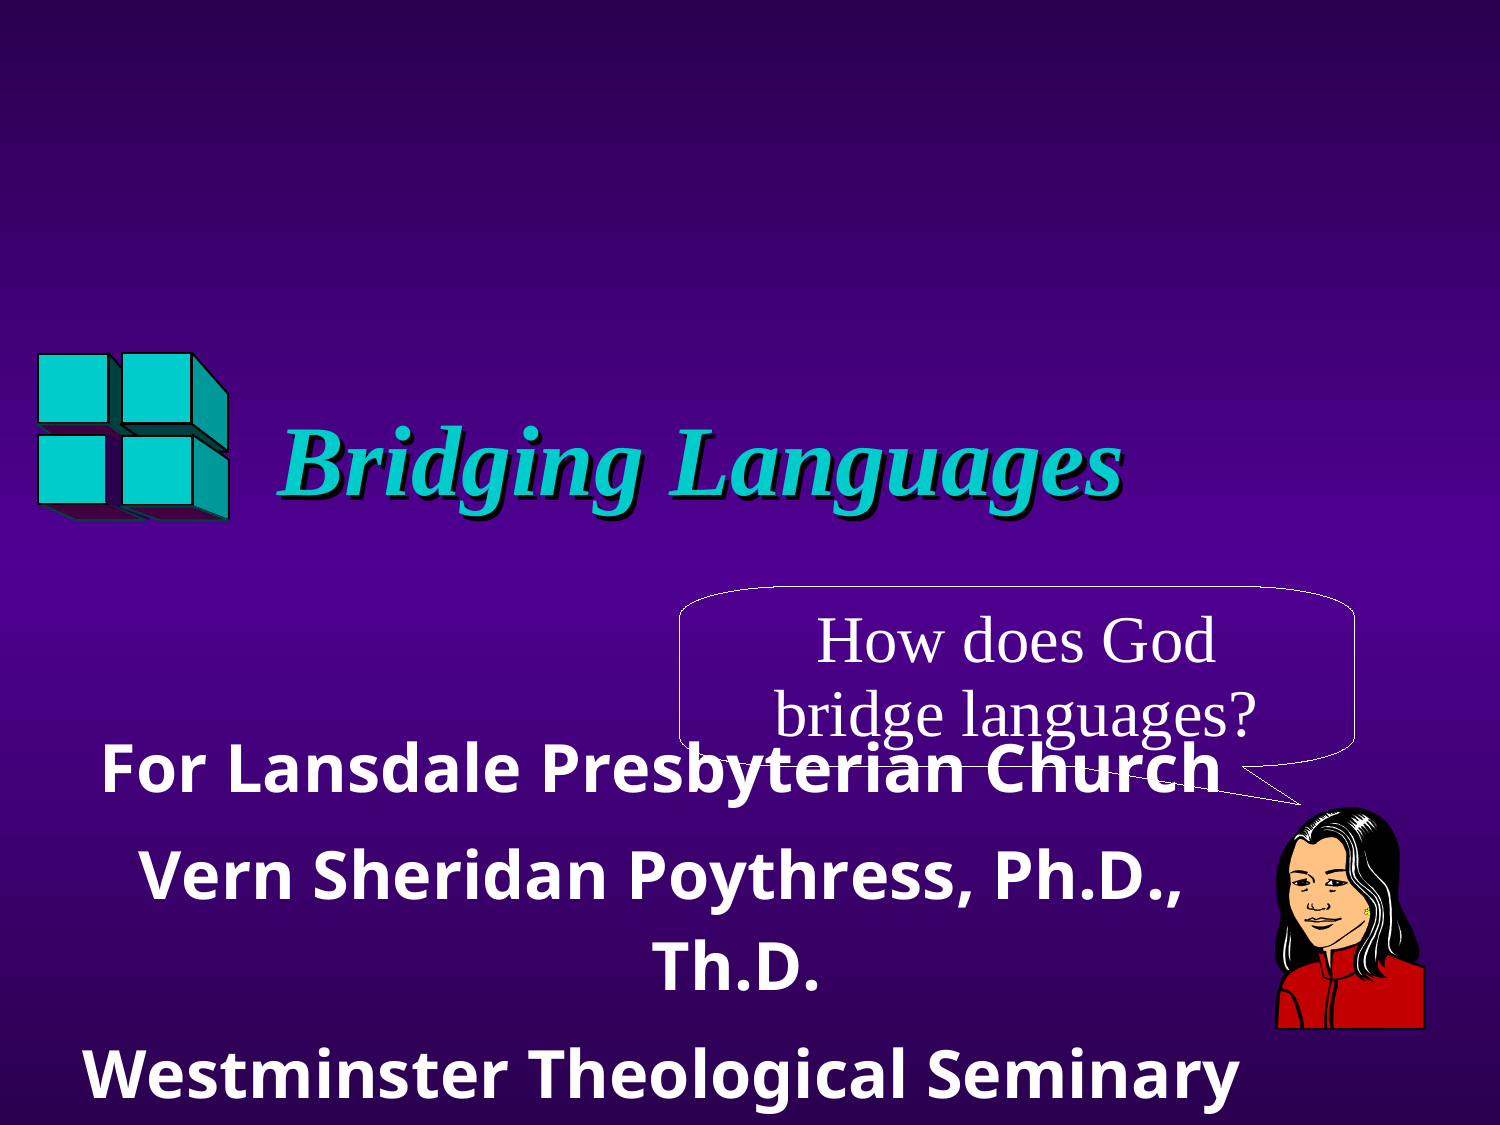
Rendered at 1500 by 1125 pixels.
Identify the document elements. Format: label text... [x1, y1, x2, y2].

subtitle For Lansdale Presbyterian Church Vern Sheridan Poythress, Ph.D., Th.D. Westminster Theological Seminary [50, 743, 1274, 1096]
picture [1275, 807, 1426, 1030]
text_box How does God bridge languages? [679, 586, 1355, 766]
title Bridging Languages [262, 322, 1388, 525]
